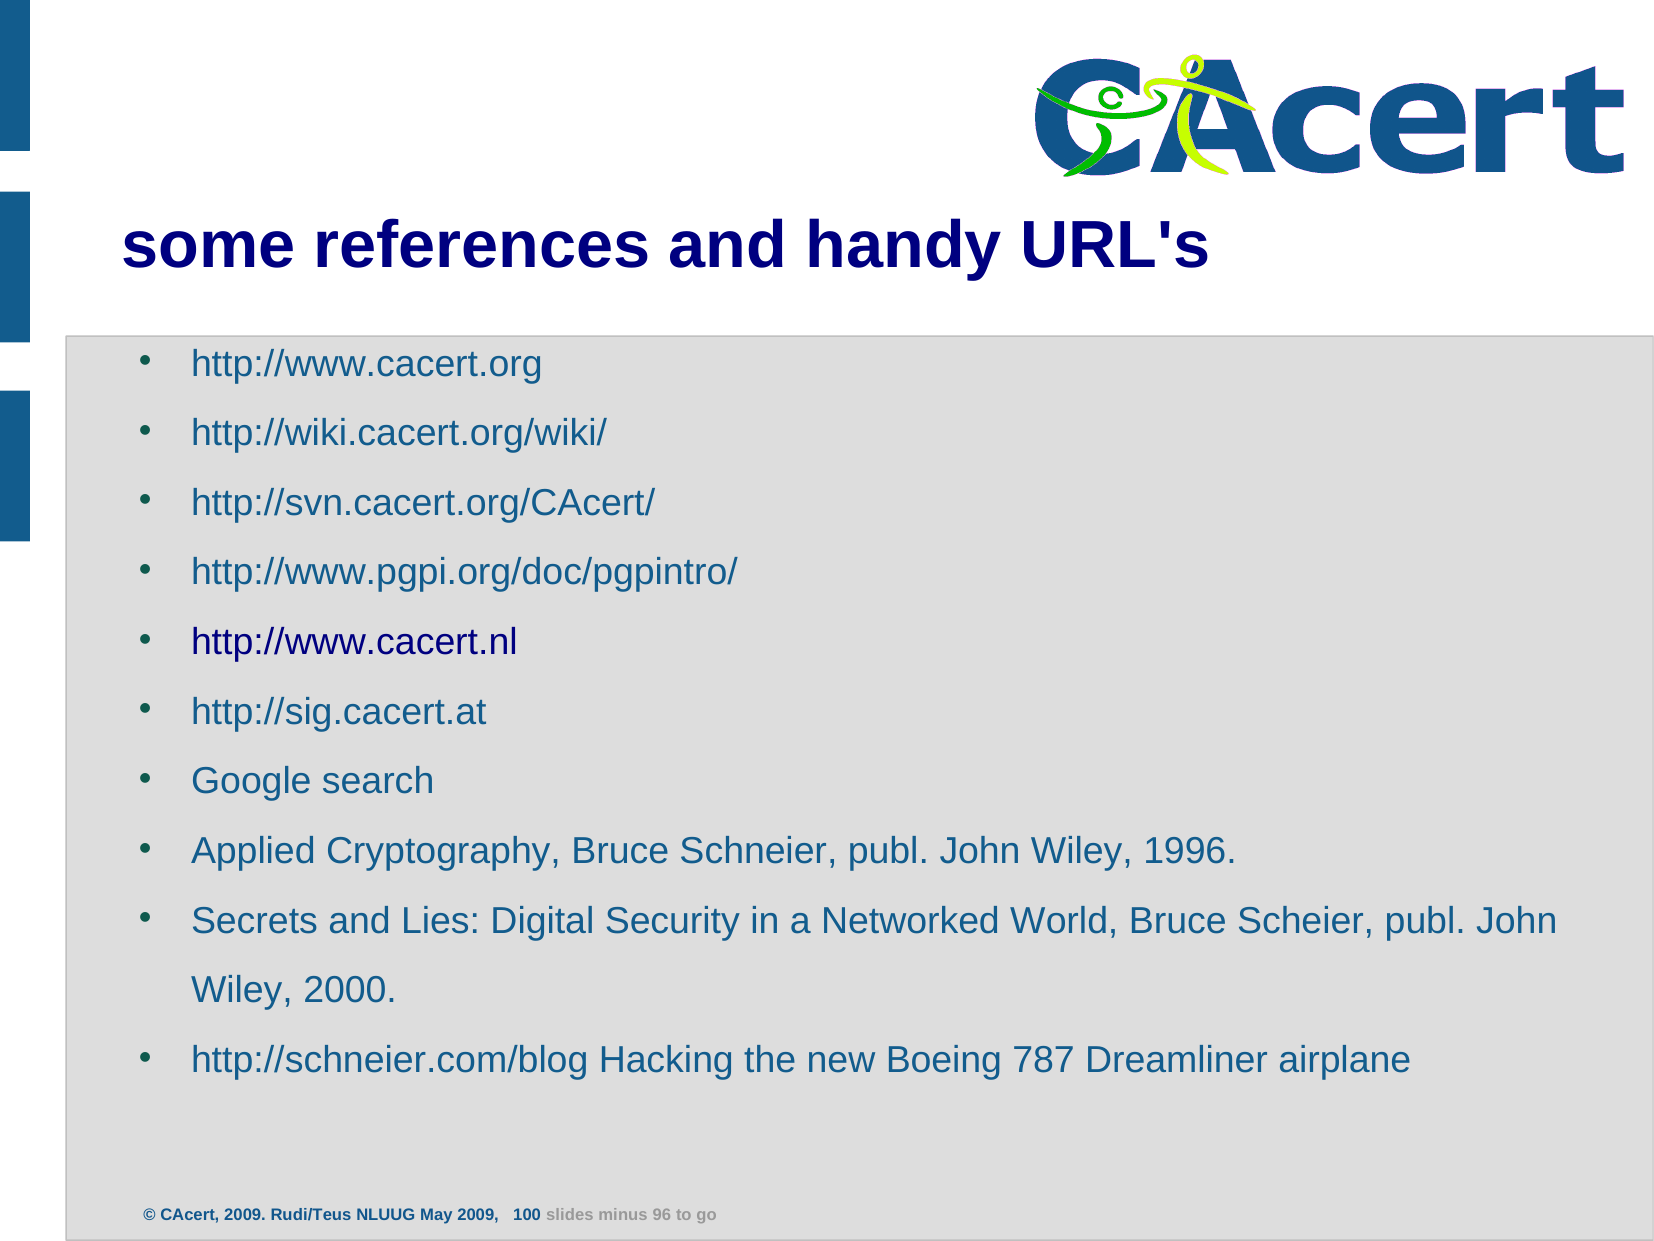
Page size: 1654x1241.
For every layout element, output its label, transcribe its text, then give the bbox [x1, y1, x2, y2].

picture [1033, 53, 1625, 178]
title some references and handy URL's [121, 177, 1533, 316]
list http://www.cacert.org http://wiki.cacert.org/wiki/ http://svn.cacert.org/CAcert/ http://www.pgpi.org/doc/pgpintro/ http://www.cacert.nl http://sig.cacert.at Google search Applied Cryptography, Bruce Schneier, publ. John Wiley, 1996. Secrets and Lies: Digital Security in a Networked World, Bruce Scheier, publ. John Wiley, 2000. http://schneier.com/blog Hacking the new Boeing 787 Dreamliner airplane [121, 344, 1595, 1152]
